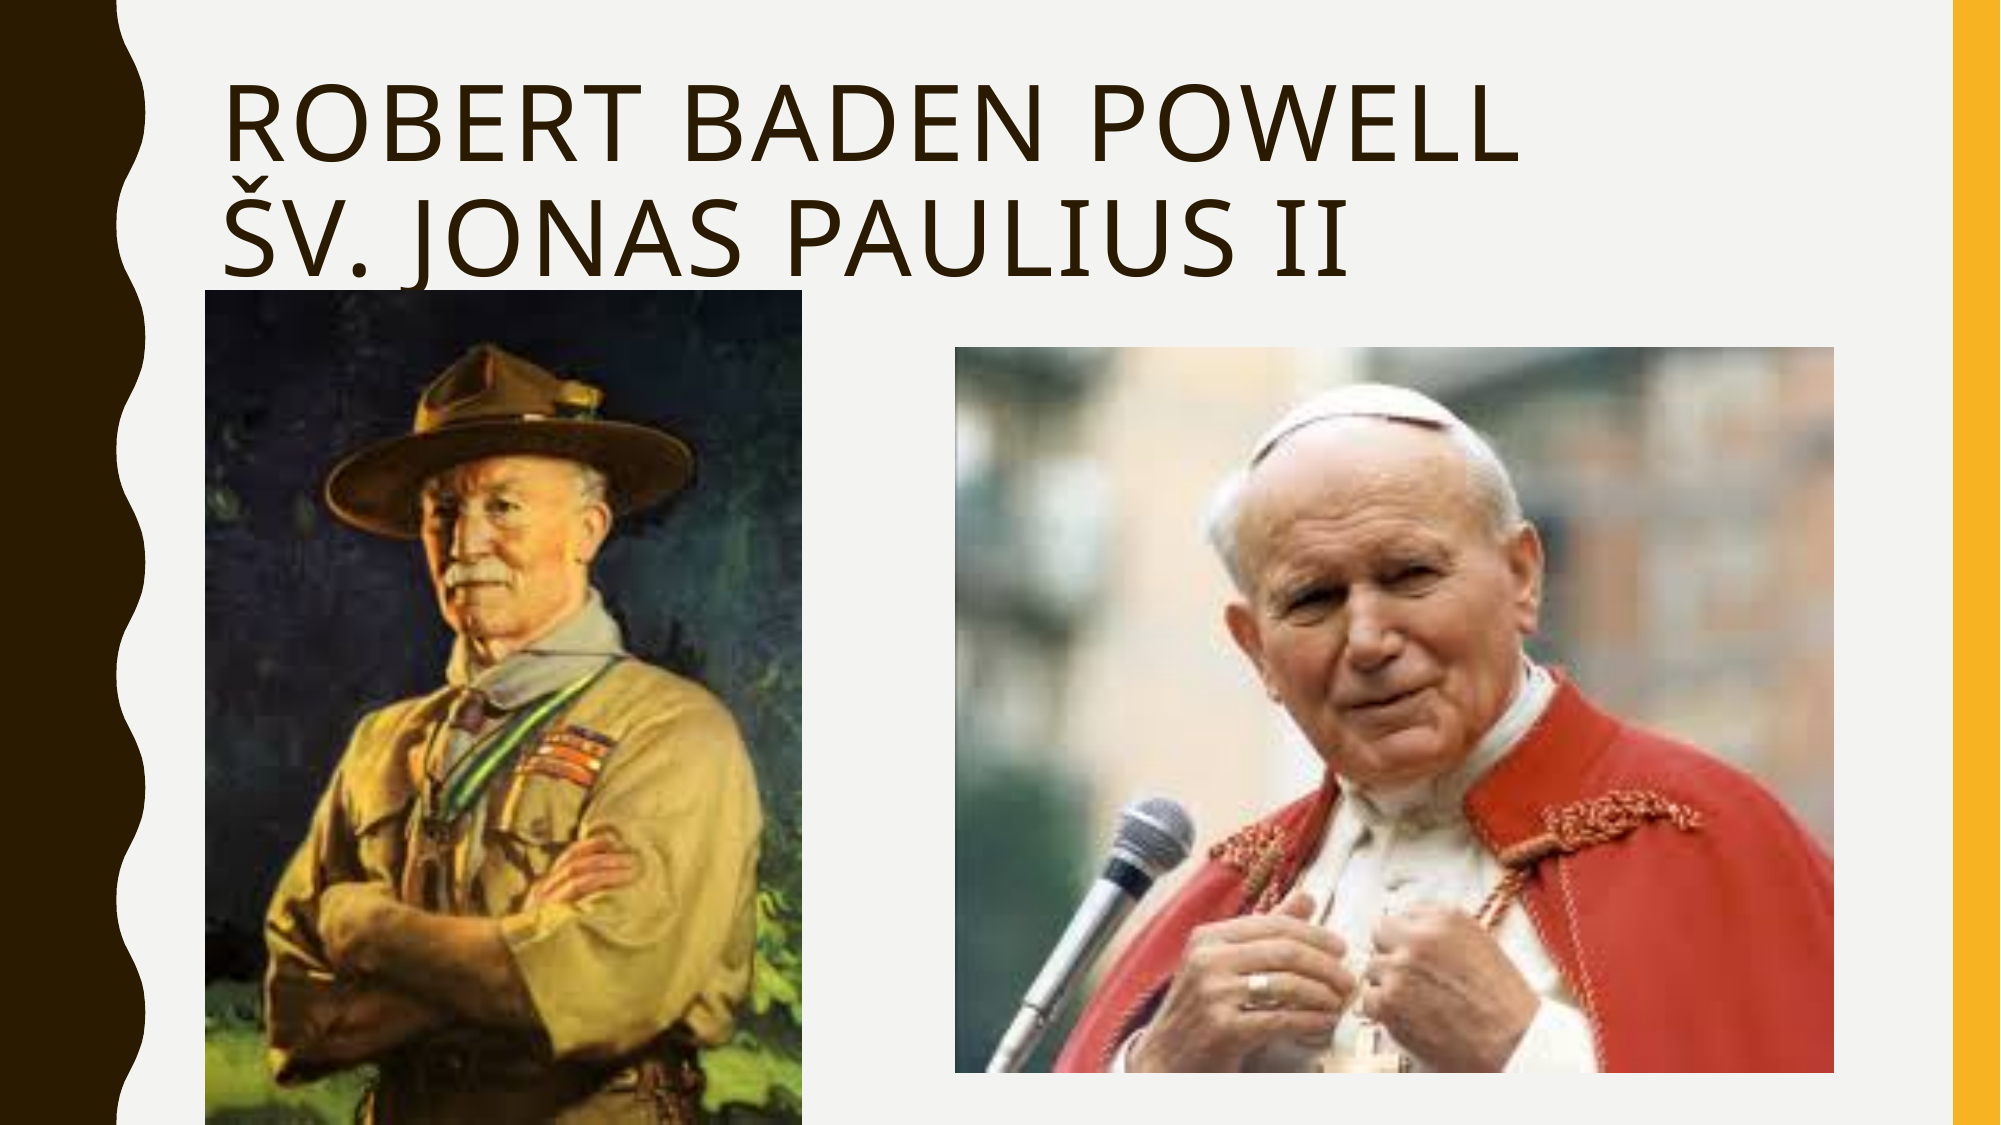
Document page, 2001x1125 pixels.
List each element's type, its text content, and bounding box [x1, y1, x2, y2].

picture [205, 290, 802, 1125]
title Robert Baden Powell Šv. Jonas Paulius II [205, 62, 1876, 308]
picture [955, 347, 1834, 1073]
